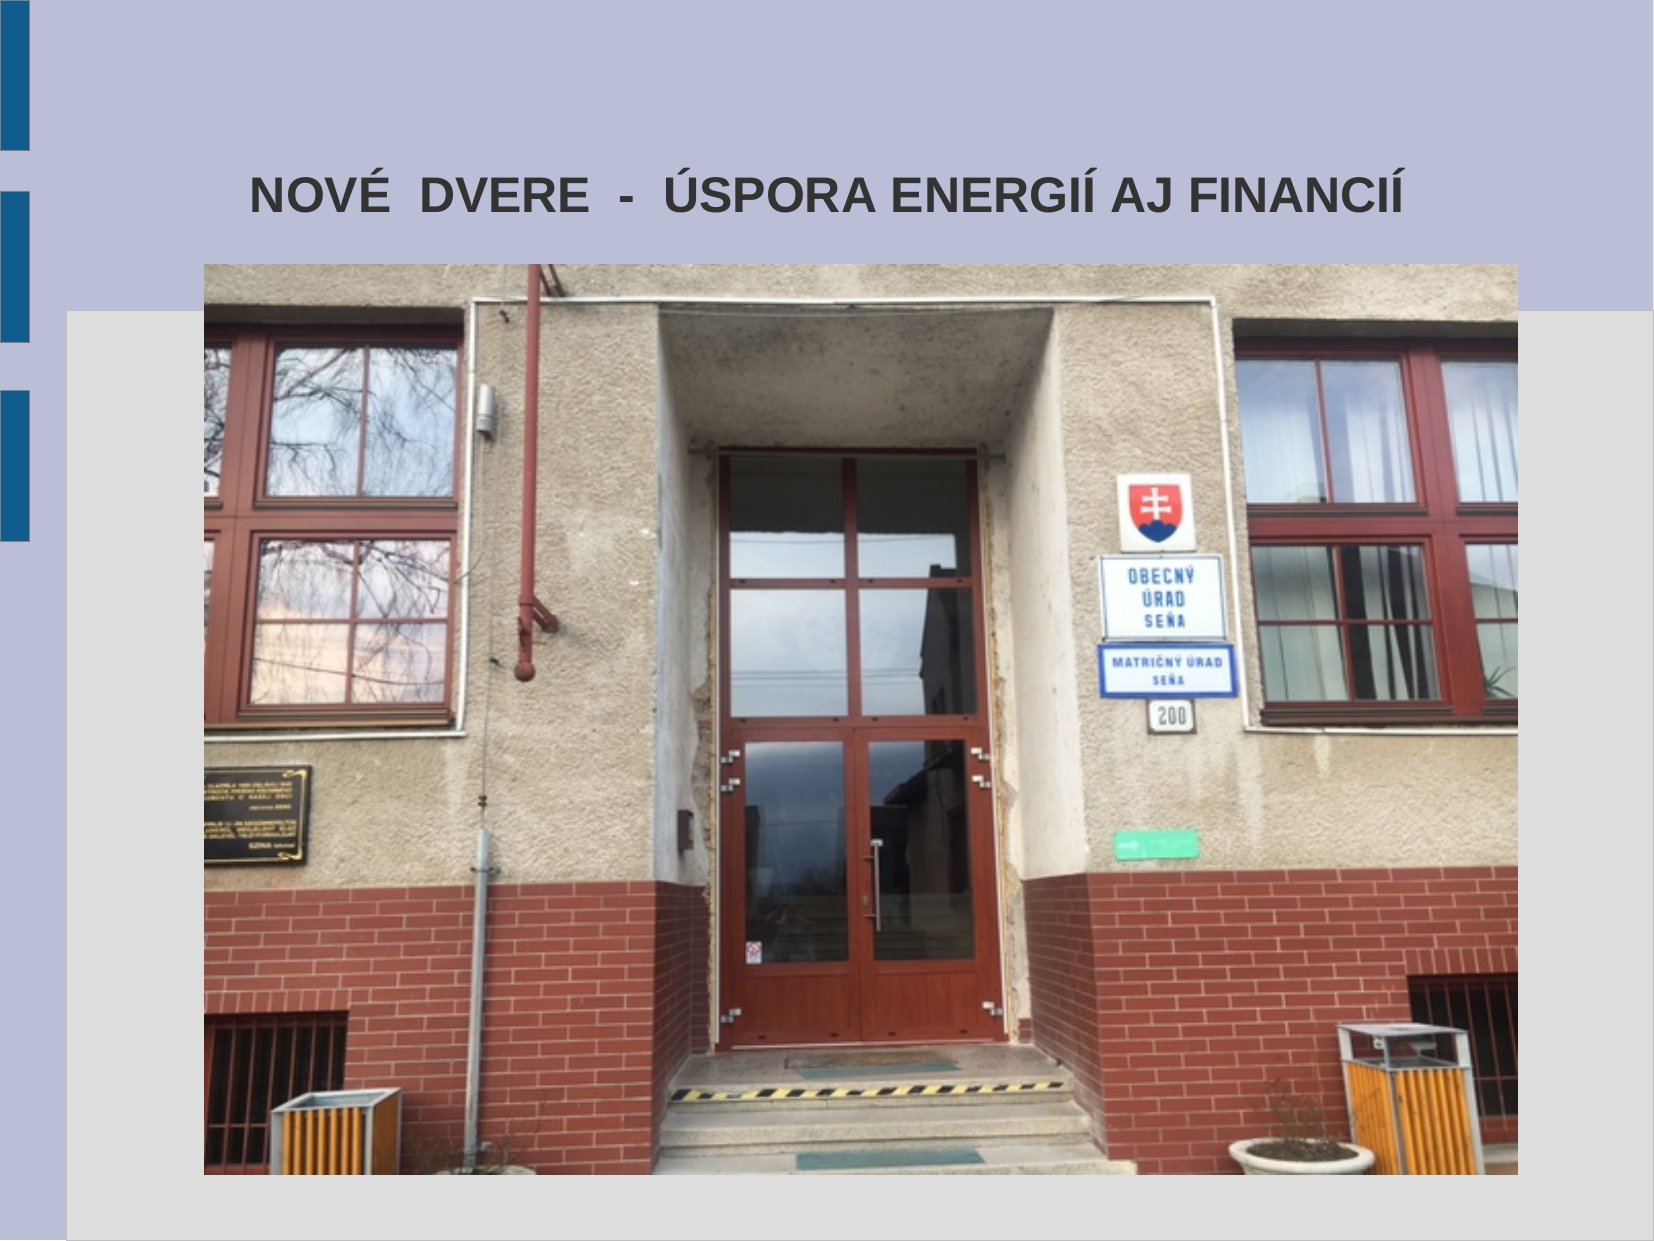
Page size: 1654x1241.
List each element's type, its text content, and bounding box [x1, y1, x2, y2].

picture [204, 264, 1518, 1175]
title NOVÉ DVERE - ÚSPORA ENERGIÍ AJ FINANCIÍ [121, 91, 1534, 299]
